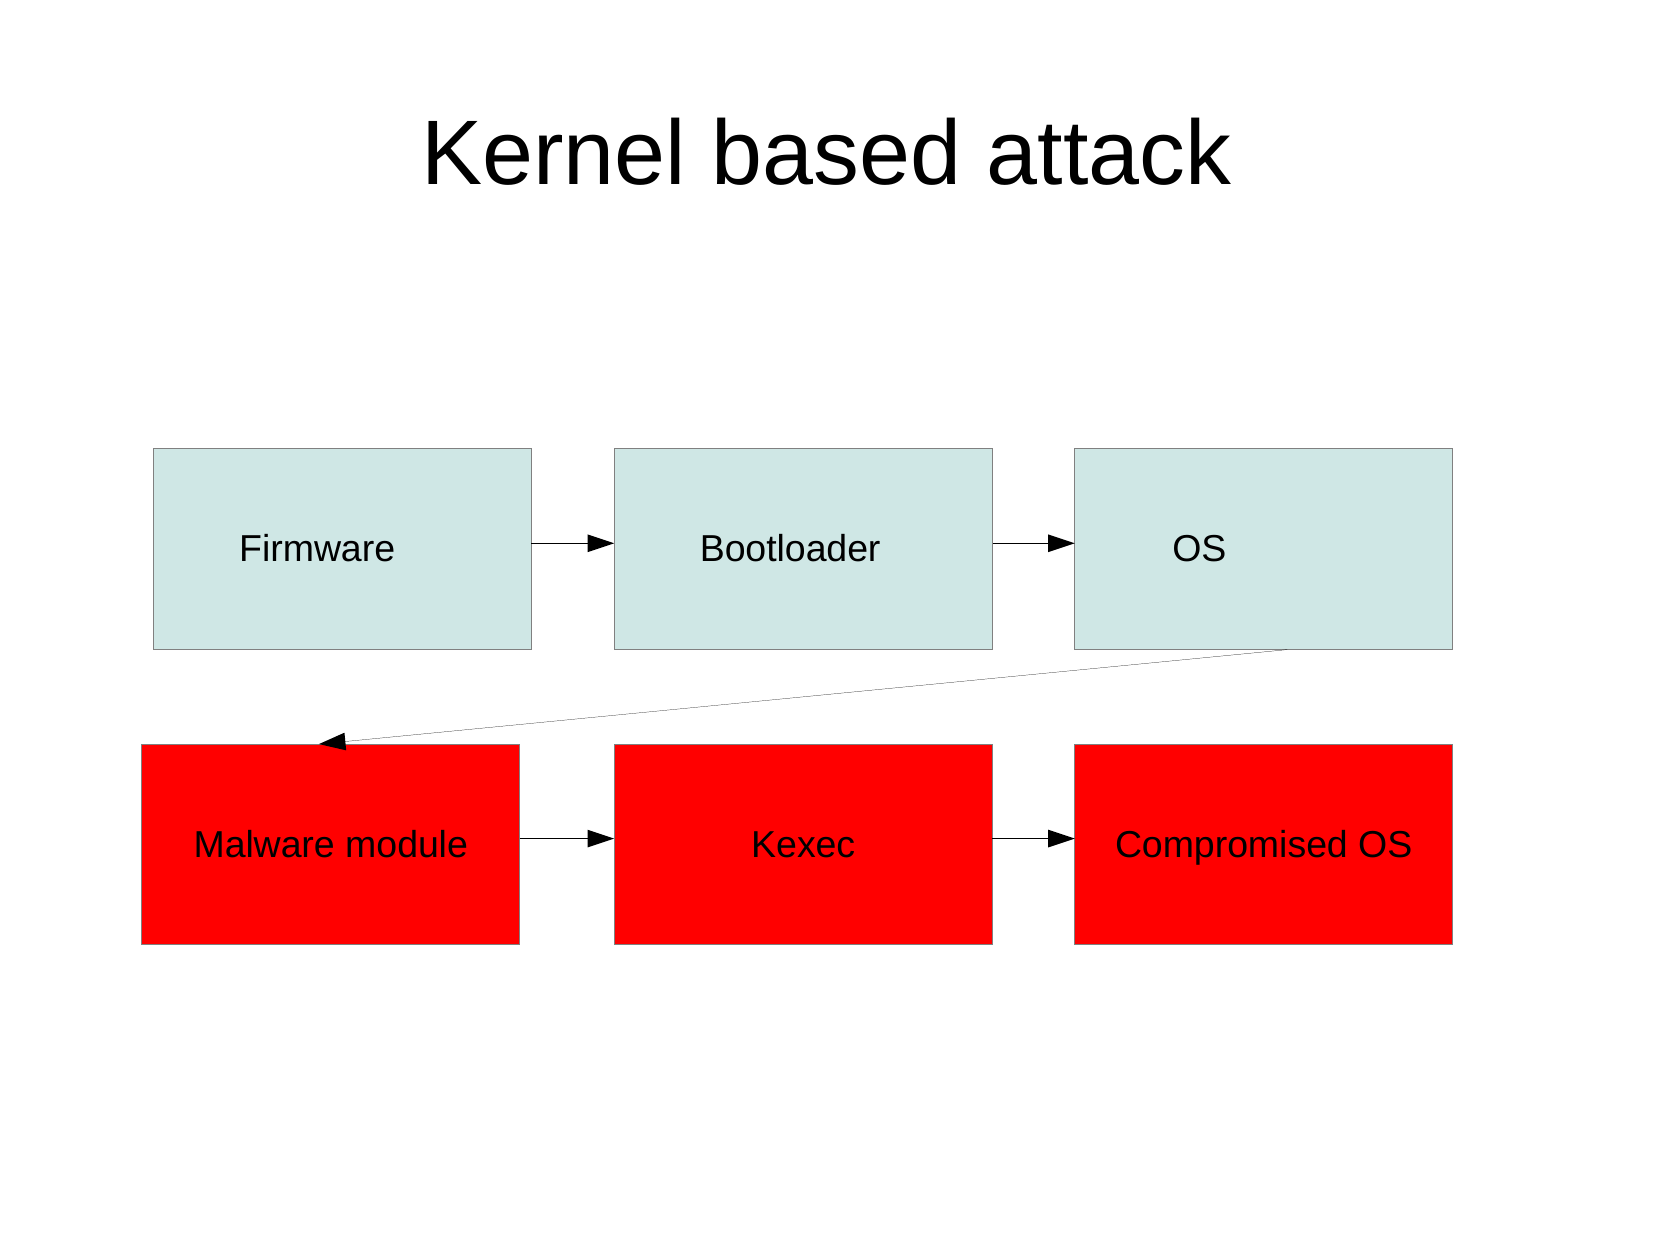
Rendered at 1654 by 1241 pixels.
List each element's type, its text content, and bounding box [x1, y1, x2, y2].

text_box [614, 448, 993, 650]
text_box Malware module [141, 744, 520, 945]
text_box Compromised OS [1074, 744, 1453, 945]
text_box Firmware [224, 519, 438, 577]
title Kernel based attack [82, 49, 1571, 257]
text_box Kexec [614, 744, 993, 945]
text_box OS [1157, 519, 1371, 577]
text_box [1074, 448, 1453, 650]
text_box Bootloader [685, 519, 898, 577]
text_box [153, 448, 532, 650]
